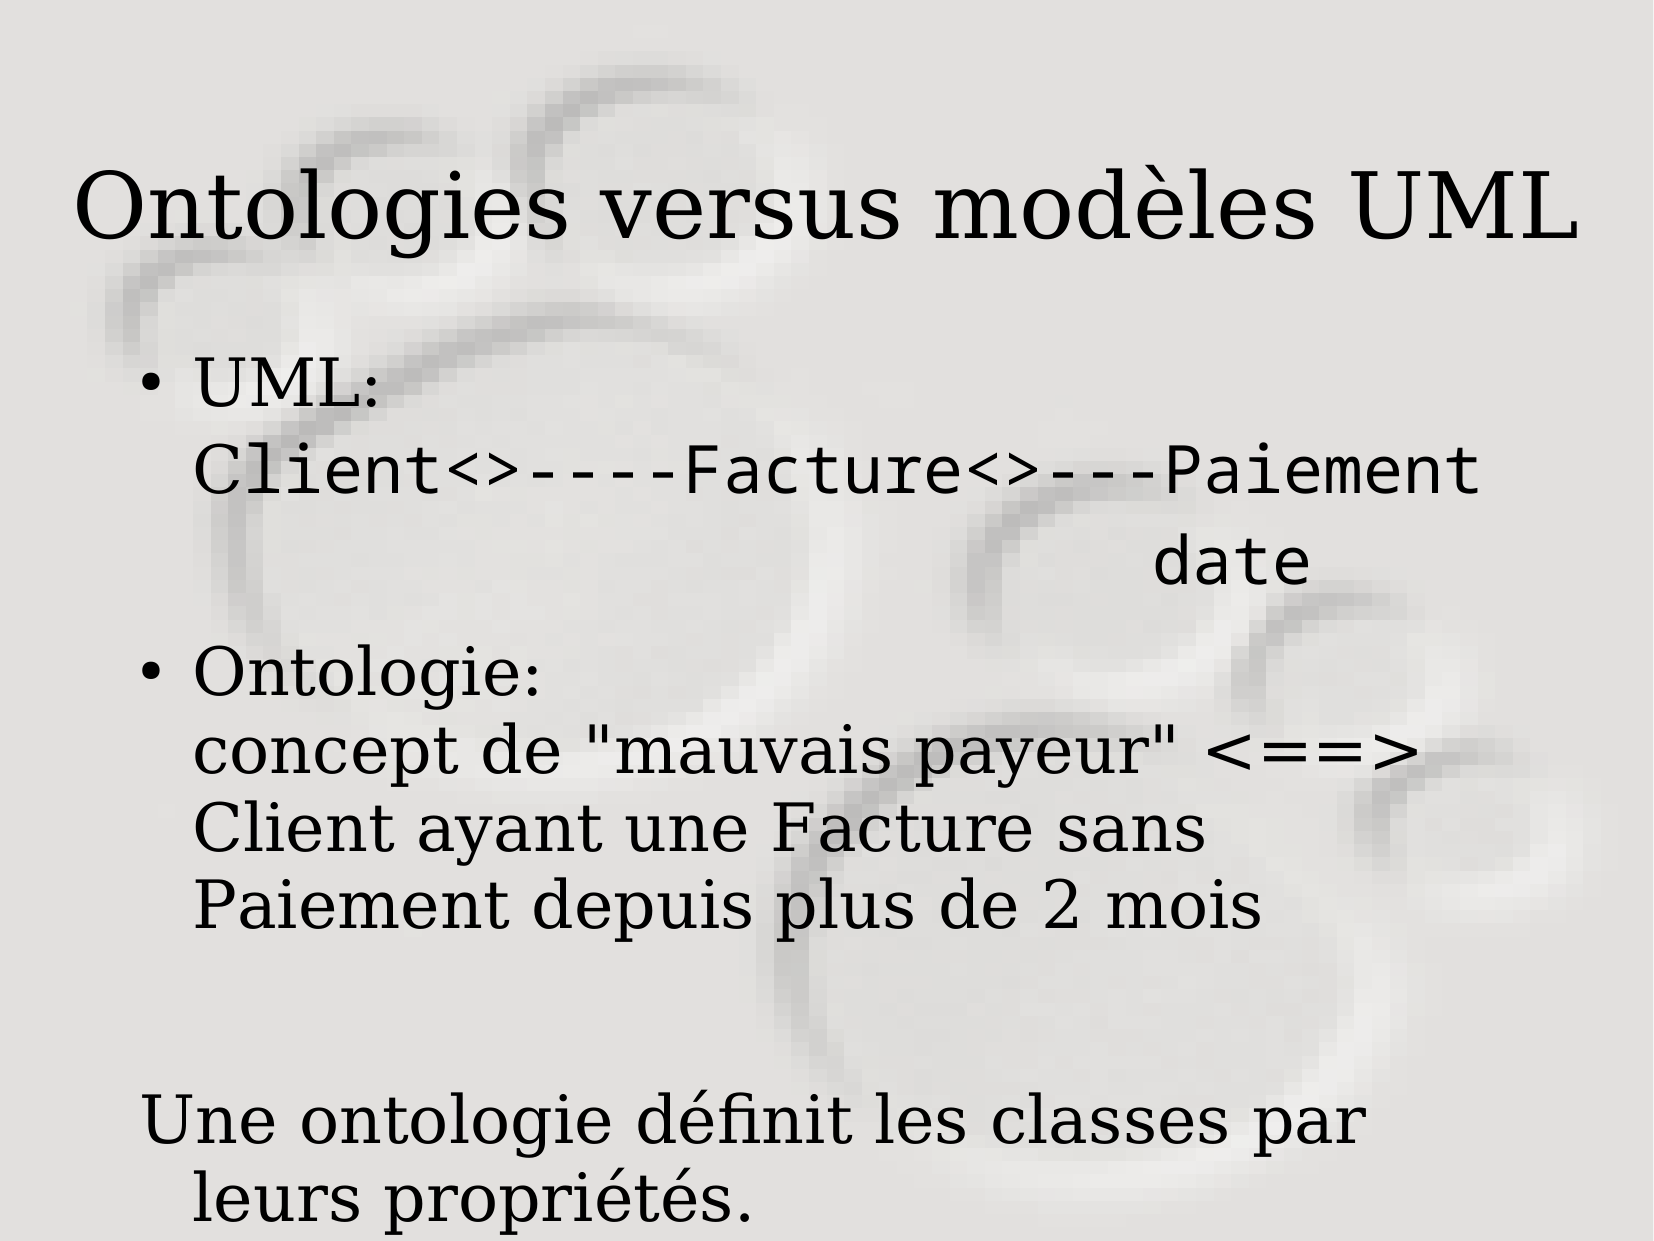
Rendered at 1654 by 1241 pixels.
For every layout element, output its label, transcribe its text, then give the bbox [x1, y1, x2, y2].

list UML: Client<>----Facture<>---Paiement date Ontologie: concept de "mauvais payeur" <==> Client ayant une Facture sans Paiement depuis plus de 2 mois Une ontologie définit les classes par leurs propriétés. [121, 344, 1534, 1216]
picture [0, 0, 1654, 1241]
title Ontologies versus modèles UML [59, 102, 1595, 311]
